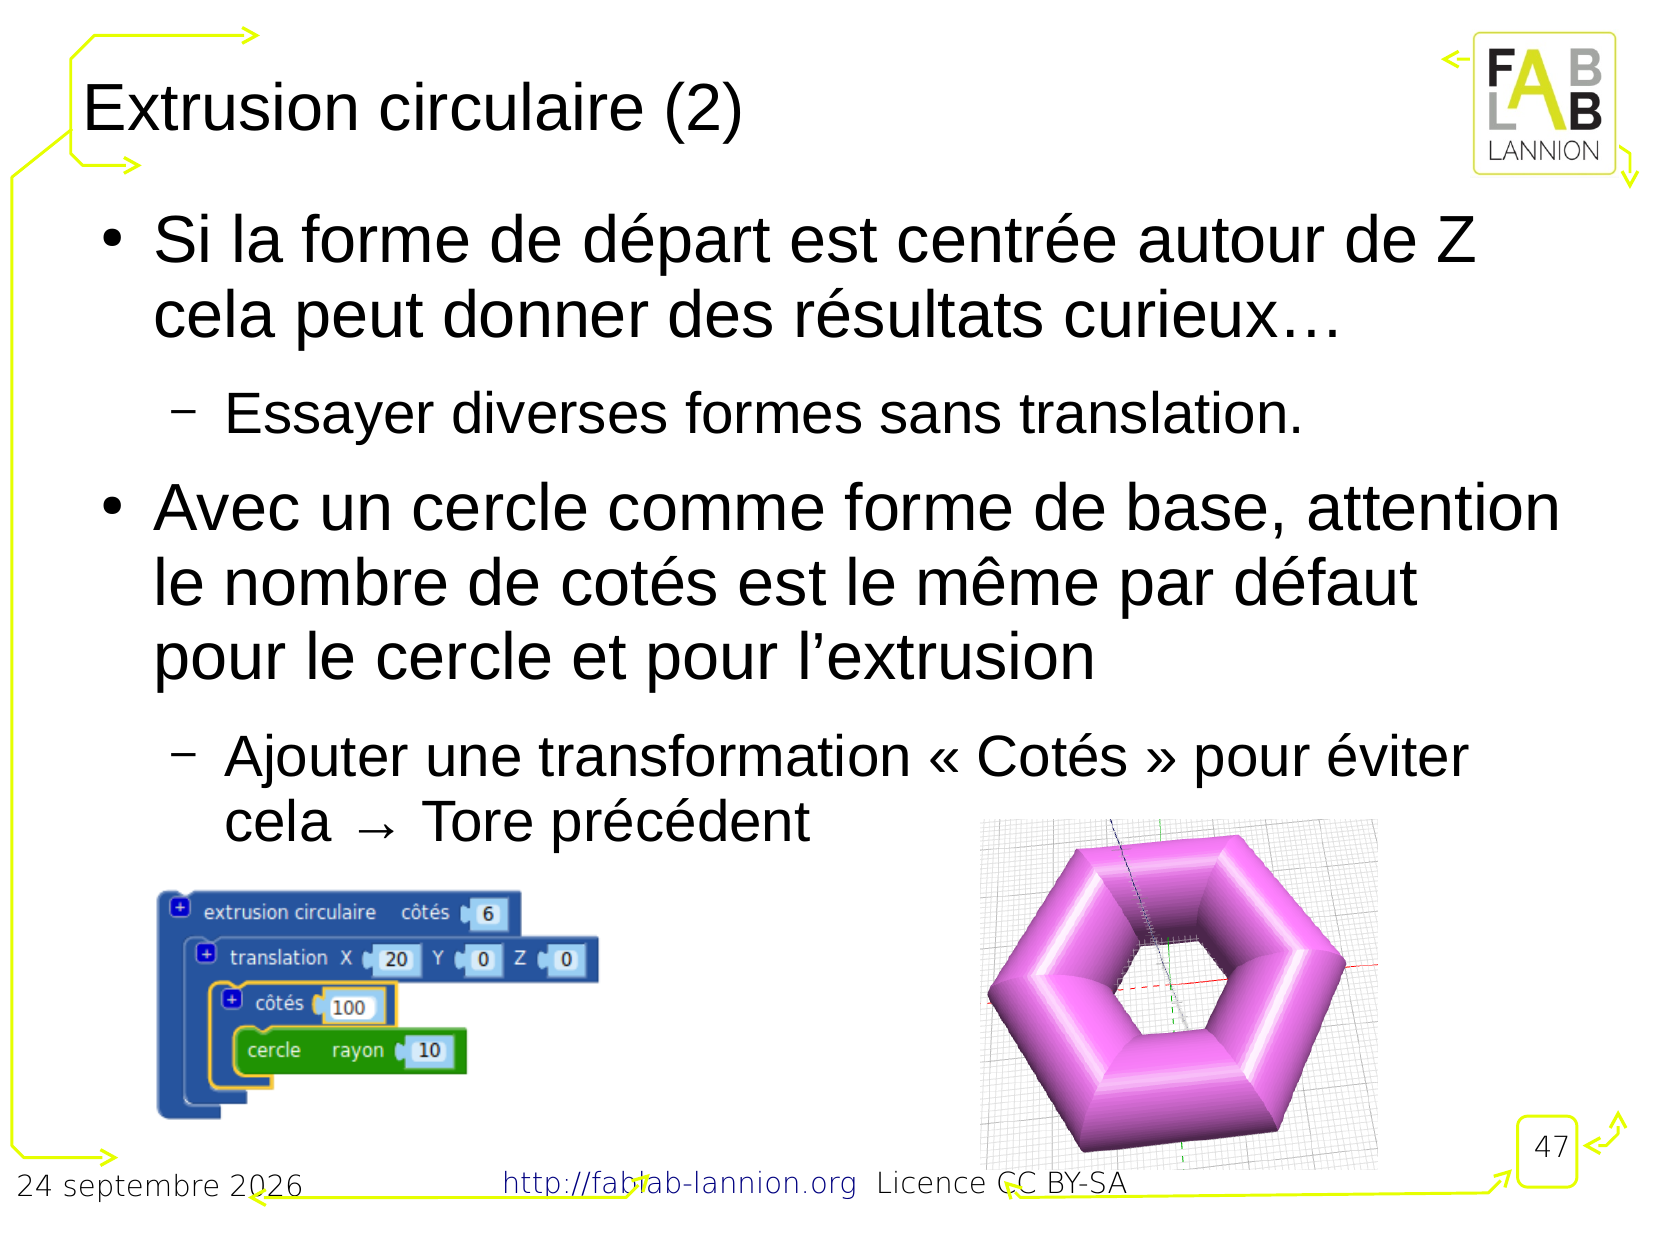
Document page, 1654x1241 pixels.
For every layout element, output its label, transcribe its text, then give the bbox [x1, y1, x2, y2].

title Extrusion circulaire (2) [82, 49, 1441, 166]
picture [138, 863, 674, 1134]
picture [1470, 29, 1619, 178]
list Si la forme de départ est centrée autour de Z cela peut donner des résultats curieux… Essayer diverses formes sans translation. Avec un cercle comme forme de base, attention le nombre de cotés est le même par défaut pour le cercle et pour l’extrusion Ajouter une transformation « Cotés » pour éviter cela → Tore précédent [82, 202, 1571, 922]
picture [980, 922, 1378, 1170]
